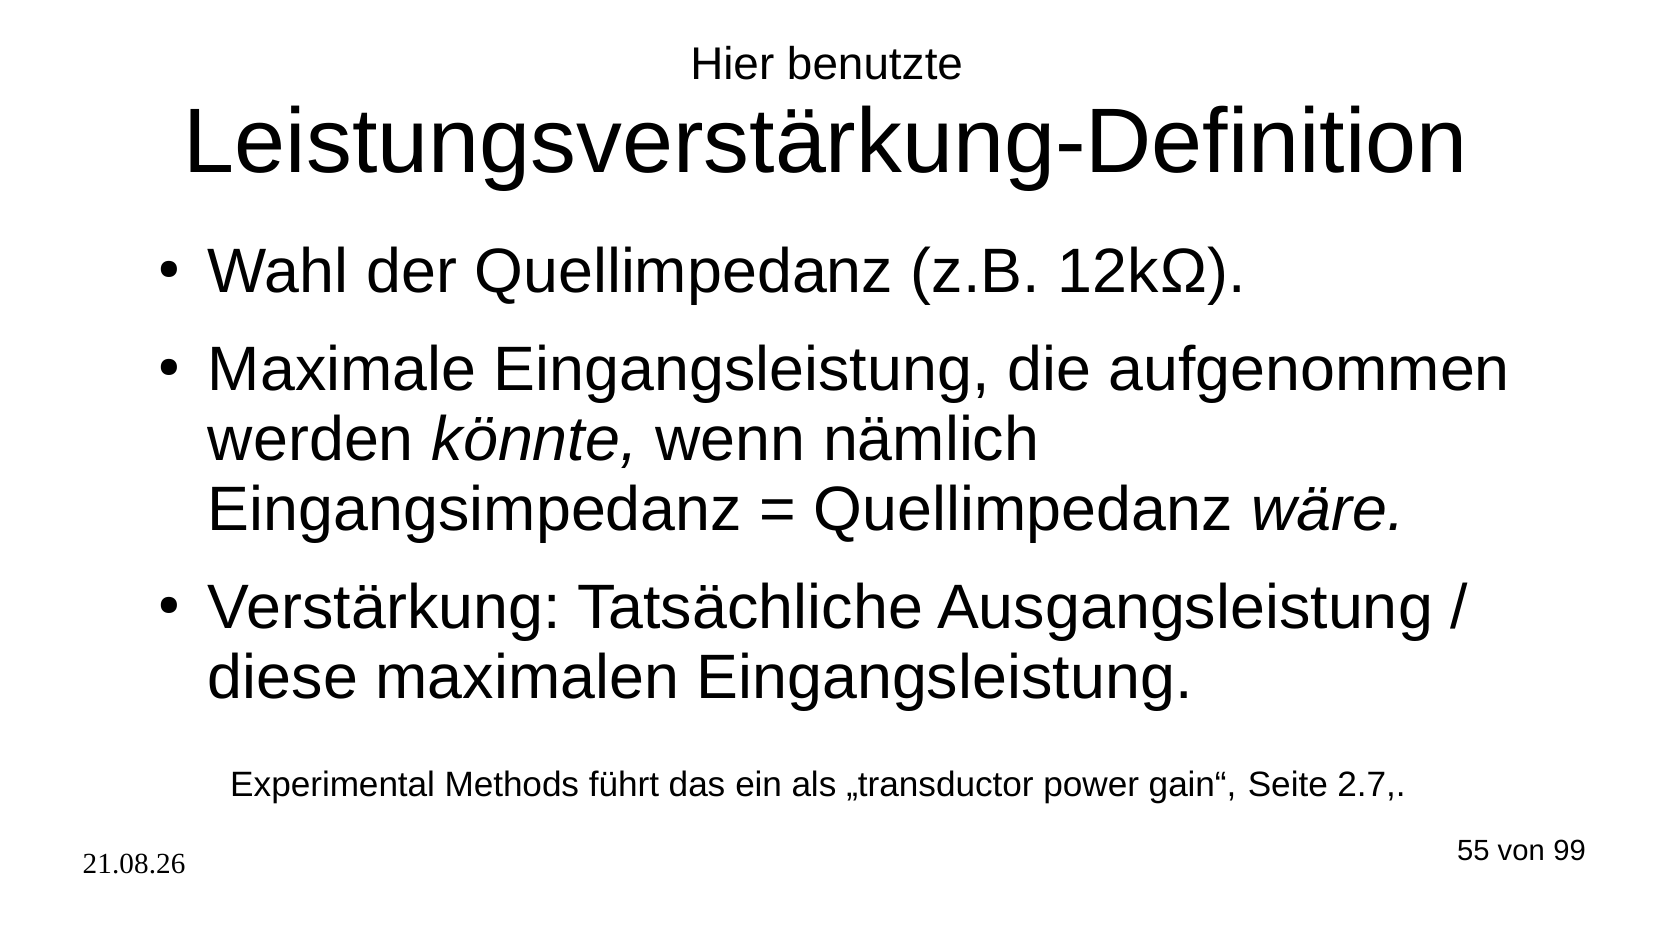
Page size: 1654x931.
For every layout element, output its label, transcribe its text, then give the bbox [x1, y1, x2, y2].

title Hier benutzte Leistungsverstärkung-Definition [82, 37, 1571, 193]
list Wahl der Quellimpedanz (z.B. 12kΩ). Maximale Eingangsleistung, die aufgenommen werden könnte, wenn nämlich Eingangsimpedanz = Quellimpedanz wäre. Verstärkung: Tatsächliche Ausgangsleistung / diese maximalen Eingangsleistung. Experimental Methods führt das ein als „transductor power gain“, Seite 2.7,. [82, 236, 1571, 815]
